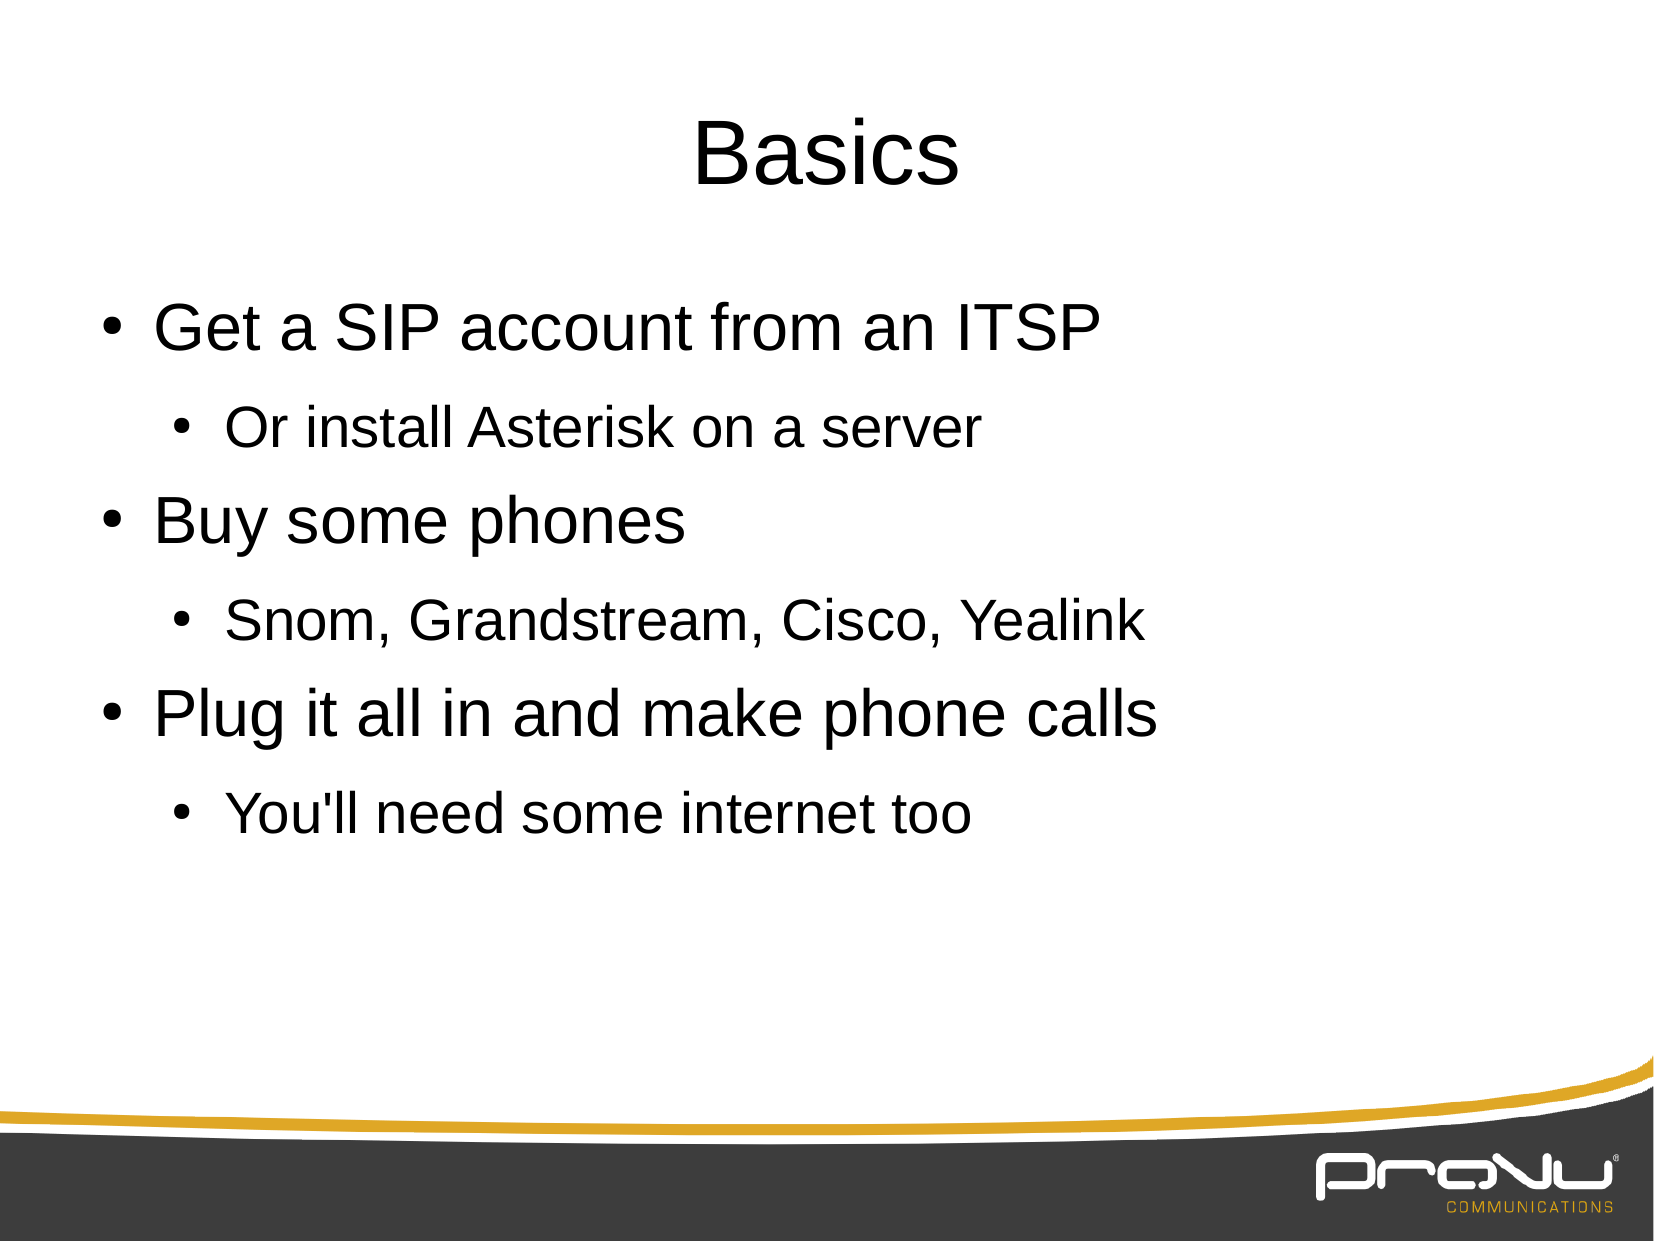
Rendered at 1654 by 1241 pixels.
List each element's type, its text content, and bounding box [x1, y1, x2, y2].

title Basics [82, 49, 1571, 257]
list Get a SIP account from an ITSP Or install Asterisk on a server Buy some phones Snom, Grandstream, Cisco, Yealink Plug it all in and make phone calls You'll need some internet too [82, 290, 1571, 1109]
picture [0, 1039, 1654, 1241]
